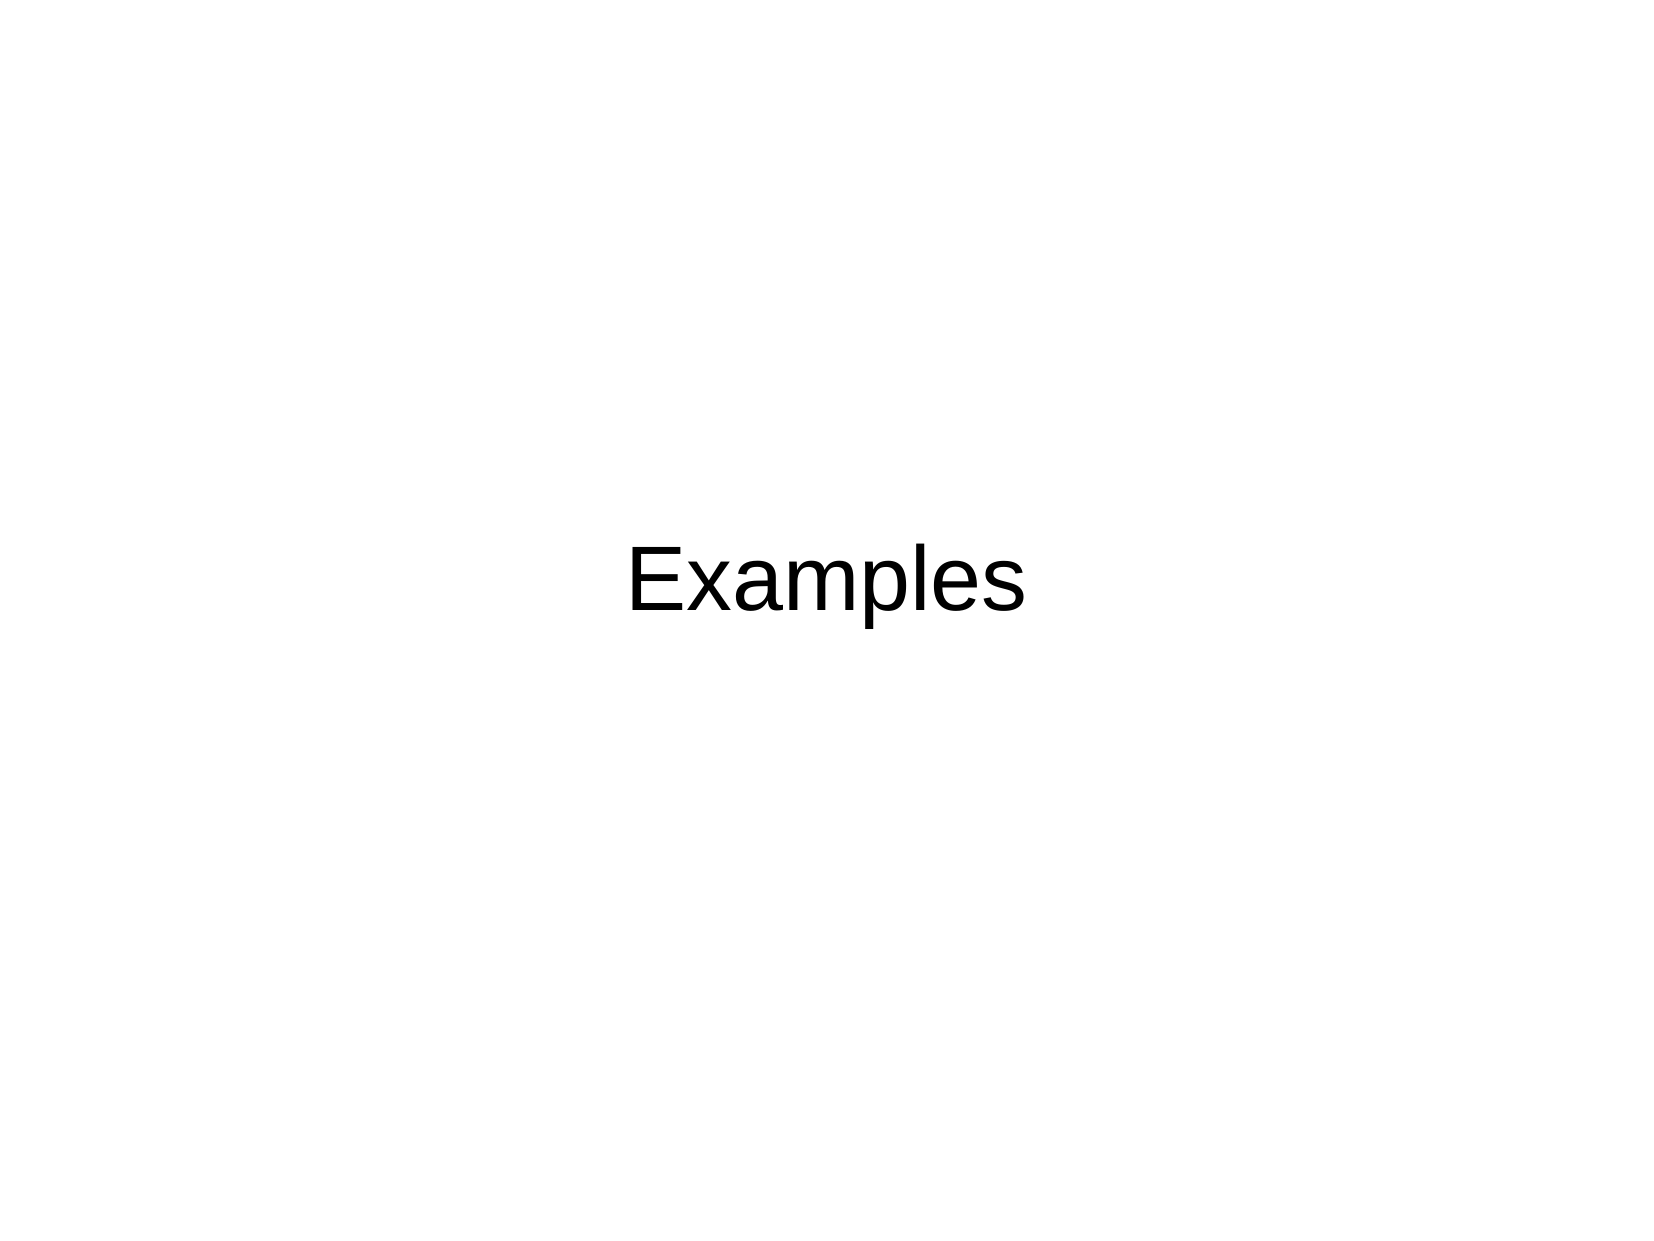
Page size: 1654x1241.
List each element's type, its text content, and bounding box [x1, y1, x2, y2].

subtitle Examples [82, 49, 1571, 1109]
